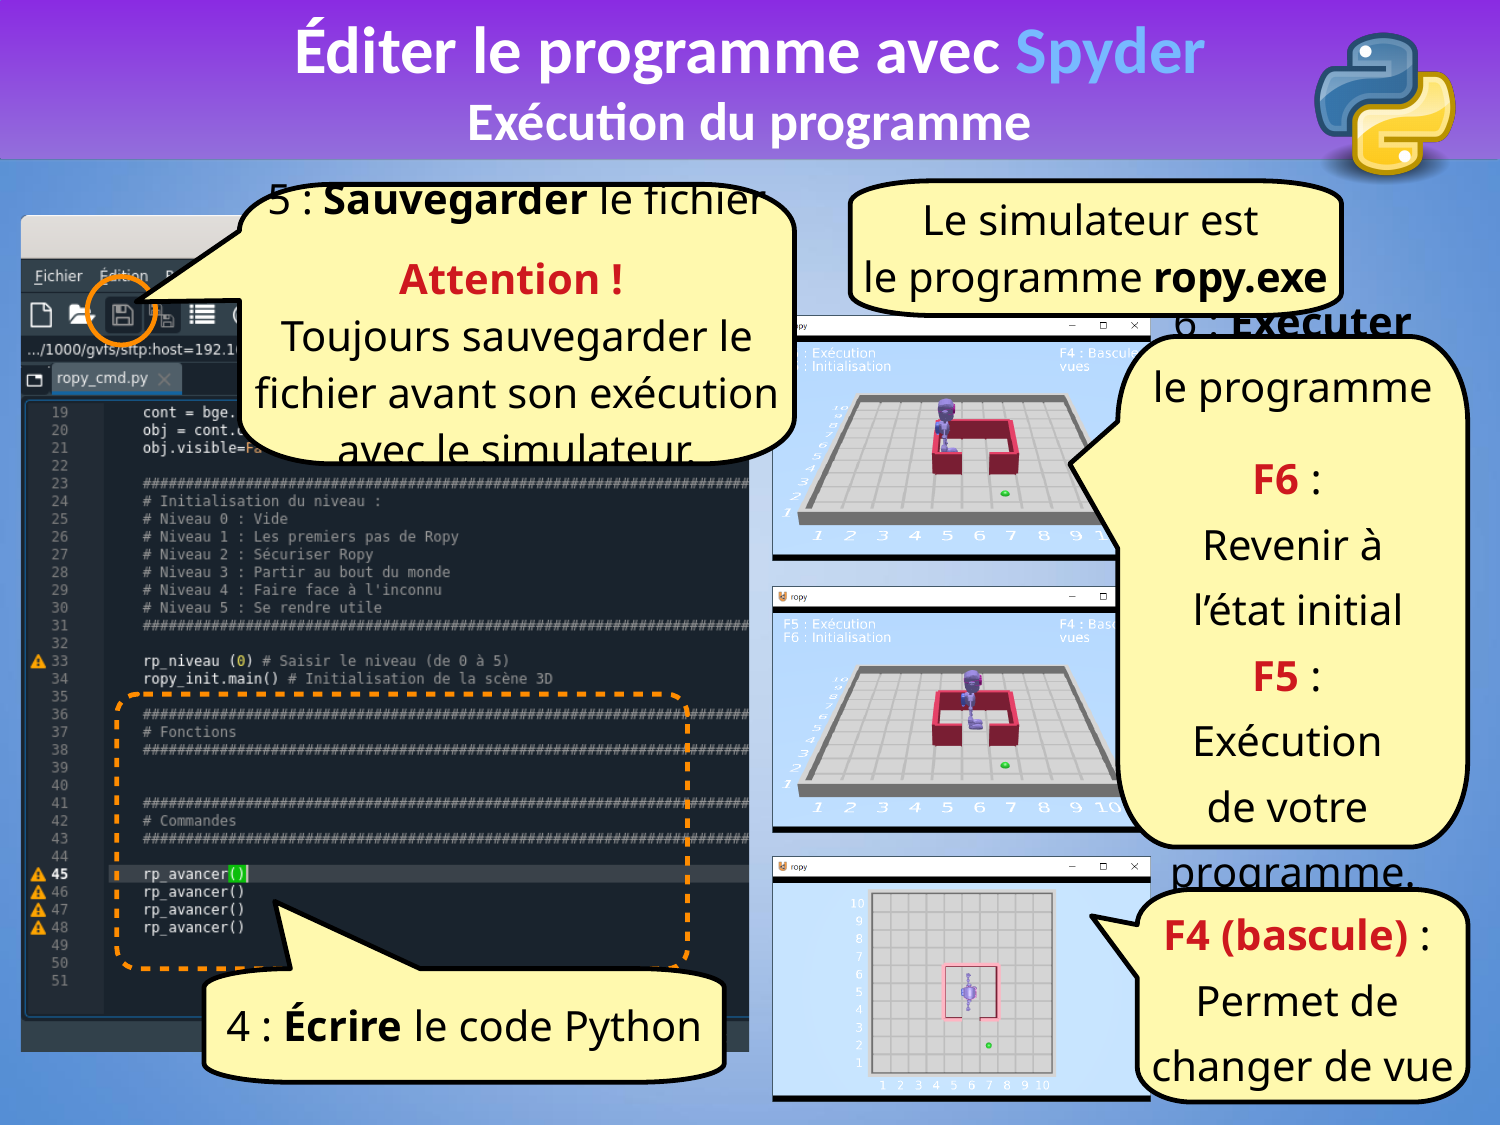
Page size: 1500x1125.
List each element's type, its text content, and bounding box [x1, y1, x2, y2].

text_box 4 : Écrire le code Python [203, 901, 725, 1083]
text_box Éditer le programme avec Spyder Exécution du programme [0, 0, 1500, 159]
picture [0, 29, 1500, 1125]
text_box 6 : Exécuter le programme F6 : Revenir à l’état initial F5 : Exécution de votre programme. [1069, 336, 1468, 848]
text_box Le simulateur est le programme ropy.exe [850, 180, 1342, 316]
text_box F4 (bascule) : Permet de changer de vue [1091, 889, 1468, 1103]
text_box 5 : Sauvegarder le fichier Attention ! Toujours sauvegarder le fichier avant son exécution avec le simulateur. [136, 184, 795, 464]
